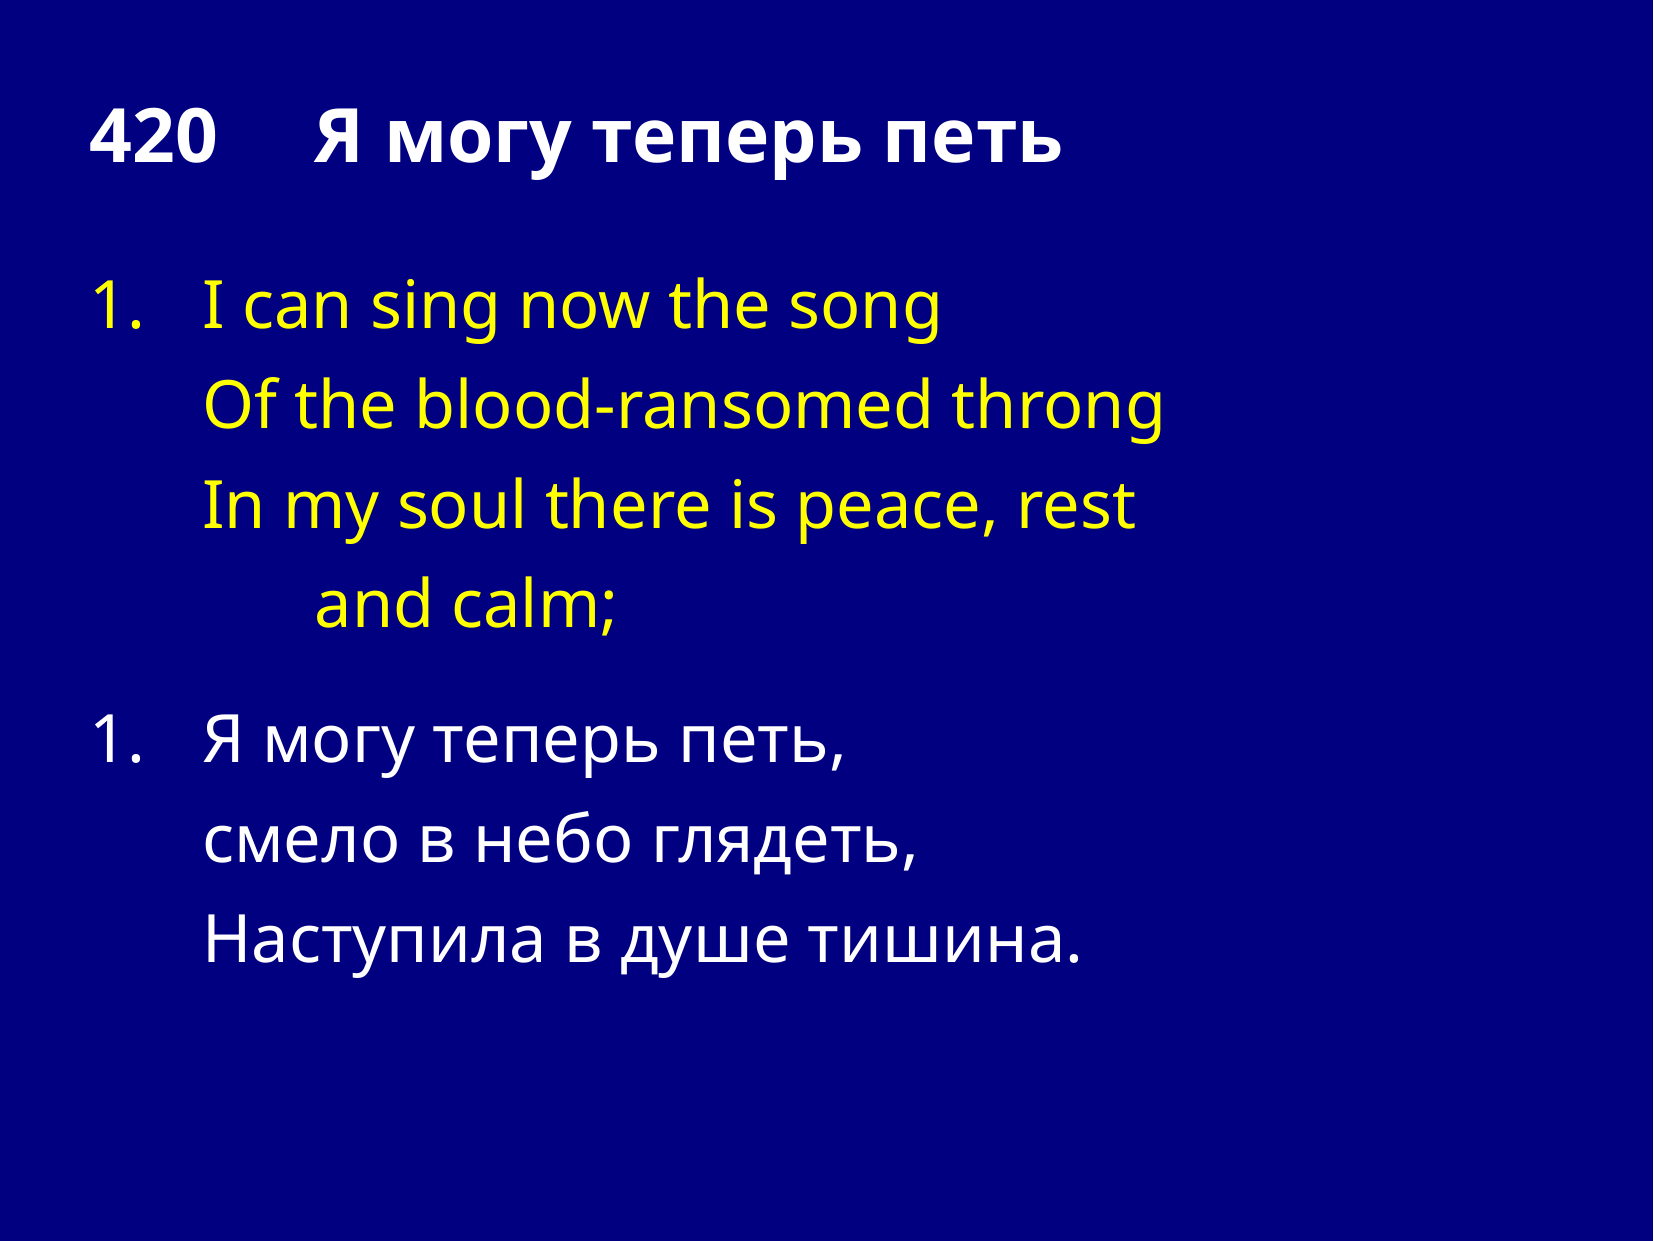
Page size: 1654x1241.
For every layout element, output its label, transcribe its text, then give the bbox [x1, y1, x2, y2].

text_box 420 Я могу теперь петь [75, 75, 1576, 188]
text_box 1. I can sing now the song Of the blood-ransomed throng In my soul there is peace, rest and calm; [75, 188, 1576, 638]
text_box 1. Я могу теперь петь, смело в небо глядеть, Наступила в душе тишина. [75, 675, 1576, 1163]
